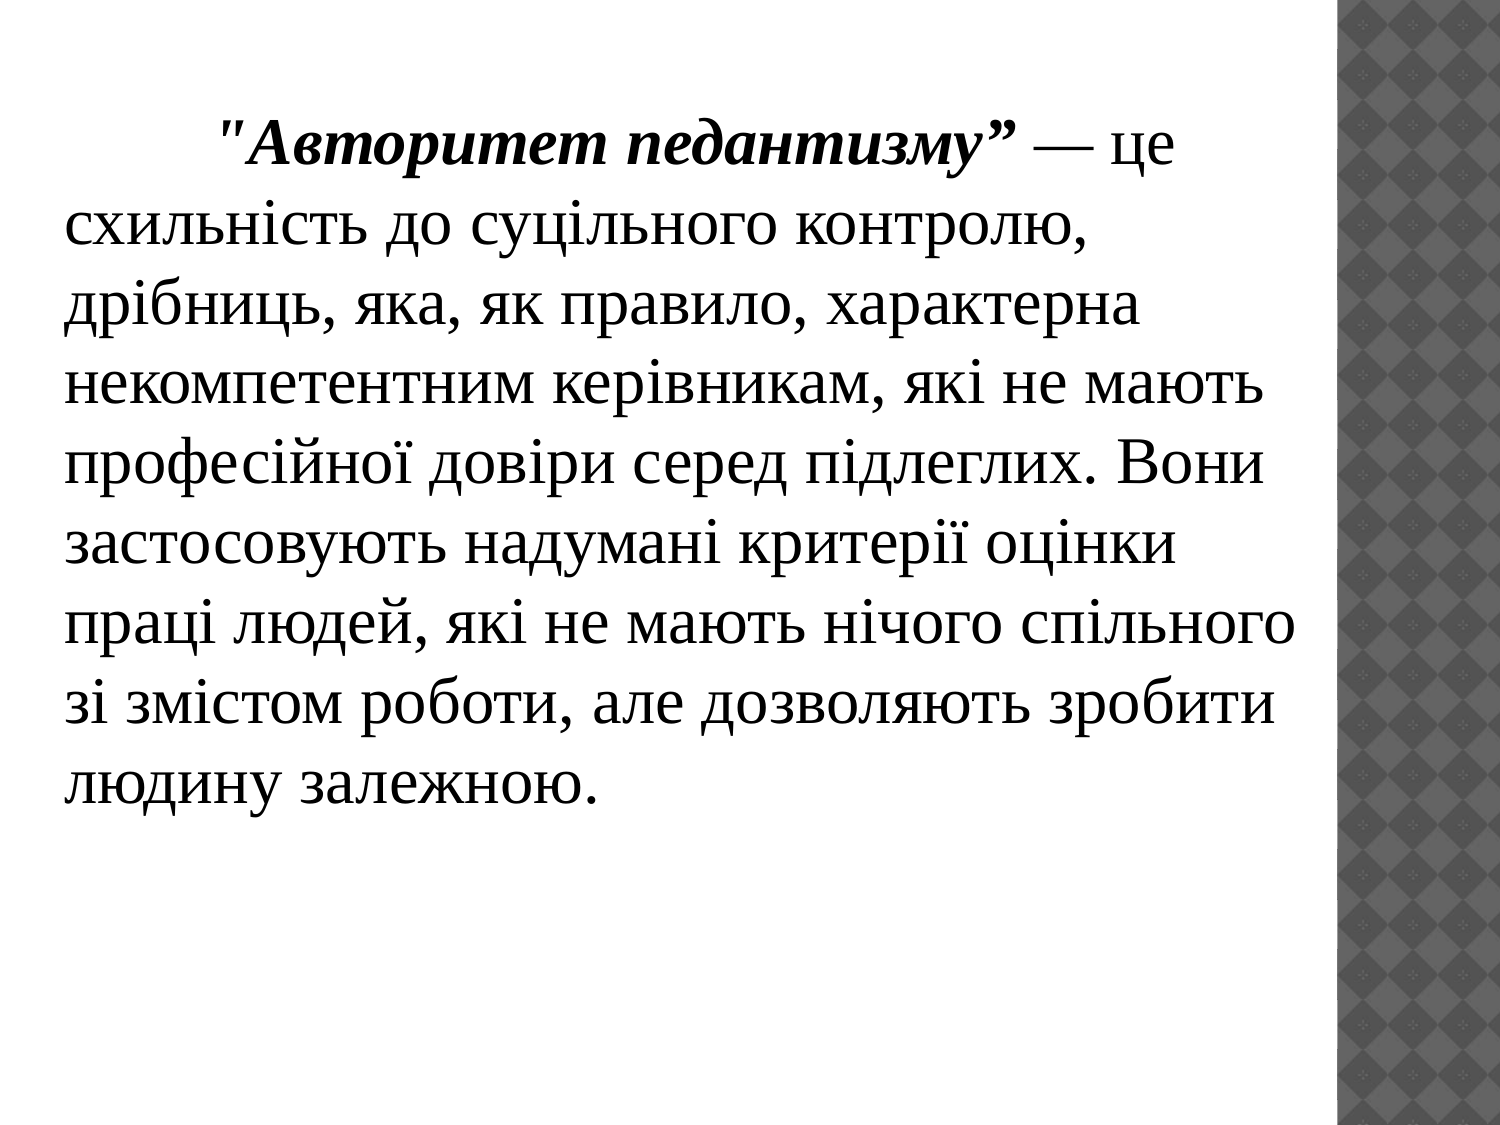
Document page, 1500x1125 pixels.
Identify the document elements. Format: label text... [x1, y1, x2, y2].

list "Авторитет педантизму” — це схильність до суціль­ного контролю, дрібниць, яка, як правило, характерна некомпетентним керівникам, які не мають професійної довіри серед підлеглих. Вони застосовують надумані критерії оцінки праці людей, які не мають нічого спільного зі змістом роботи, але дозволяють зробити людину залежною. [49, 90, 1341, 1001]
picture [1337, 0, 1500, 1125]
